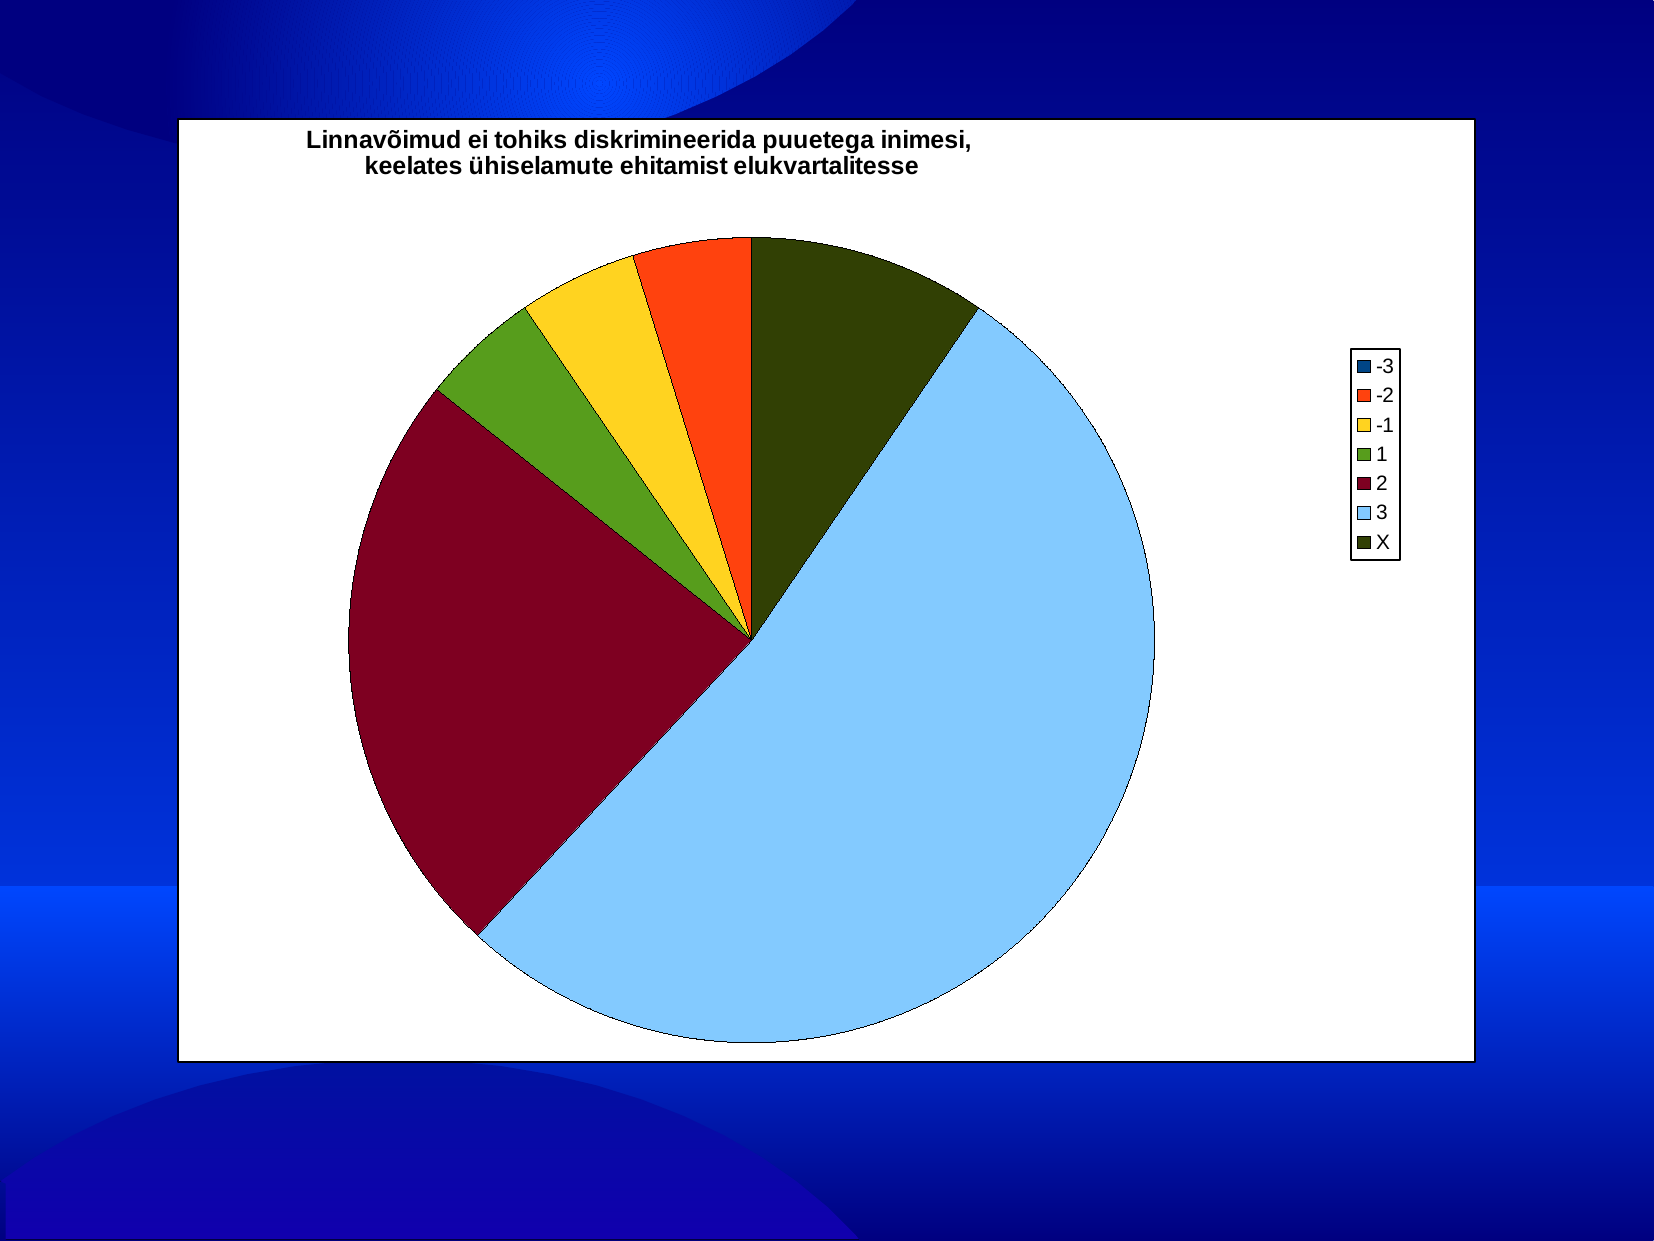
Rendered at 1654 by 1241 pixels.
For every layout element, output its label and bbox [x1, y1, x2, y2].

chart [177, 118, 1477, 1063]
